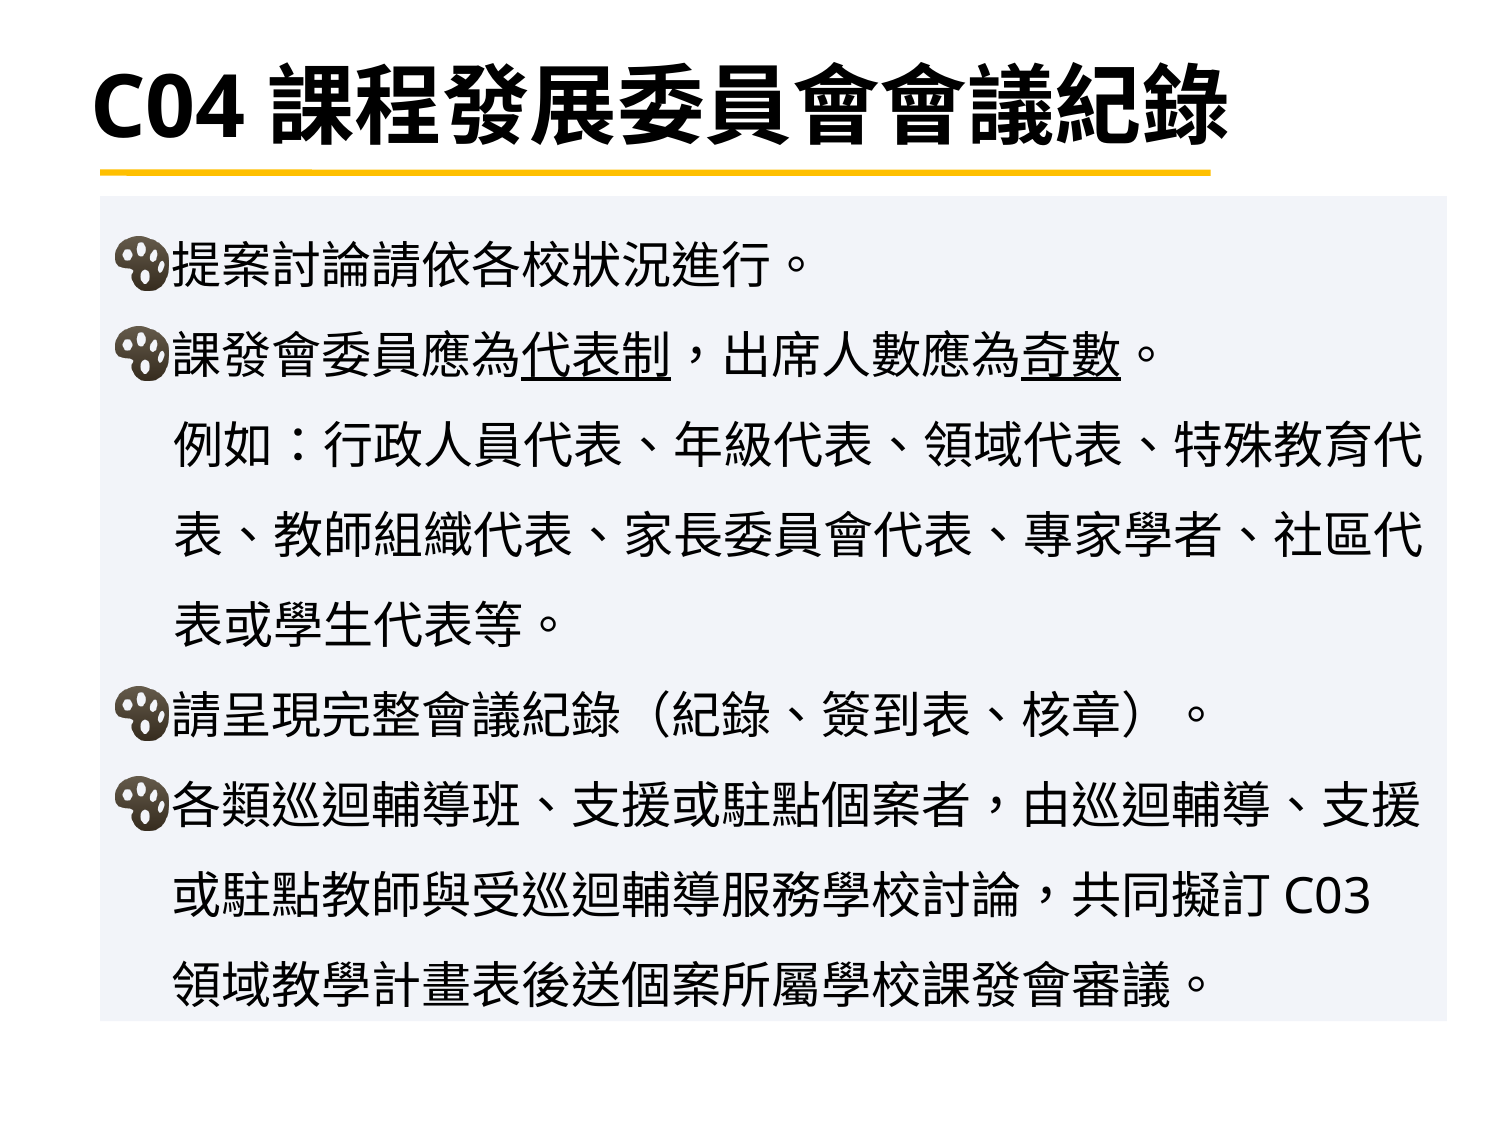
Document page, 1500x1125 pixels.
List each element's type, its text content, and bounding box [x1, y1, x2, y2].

text_box C04課程發展委員會會議紀錄 [75, 42, 1245, 163]
picture [115, 776, 169, 831]
picture [115, 686, 169, 741]
text_box 提案討論請依各校狀況進行。 課發會委員應為代表制，出席人數應為奇數。 例如：行政人員代表、年級代表、領域代表、特殊教育代表、教師組織代表、家長委員會代表、專家學者、社區代表或學生代表等。 請呈現完整會議紀錄（紀錄、簽到表、核章）。 各類巡迴輔導班、支援或駐點個案者，由巡迴輔導、支援或駐點教師與受巡迴輔導服務學校討論，共同擬訂C03領域教學計畫表後送個案所屬學校課發會審議。 [100, 196, 1447, 1022]
picture [115, 236, 169, 291]
picture [115, 326, 169, 381]
